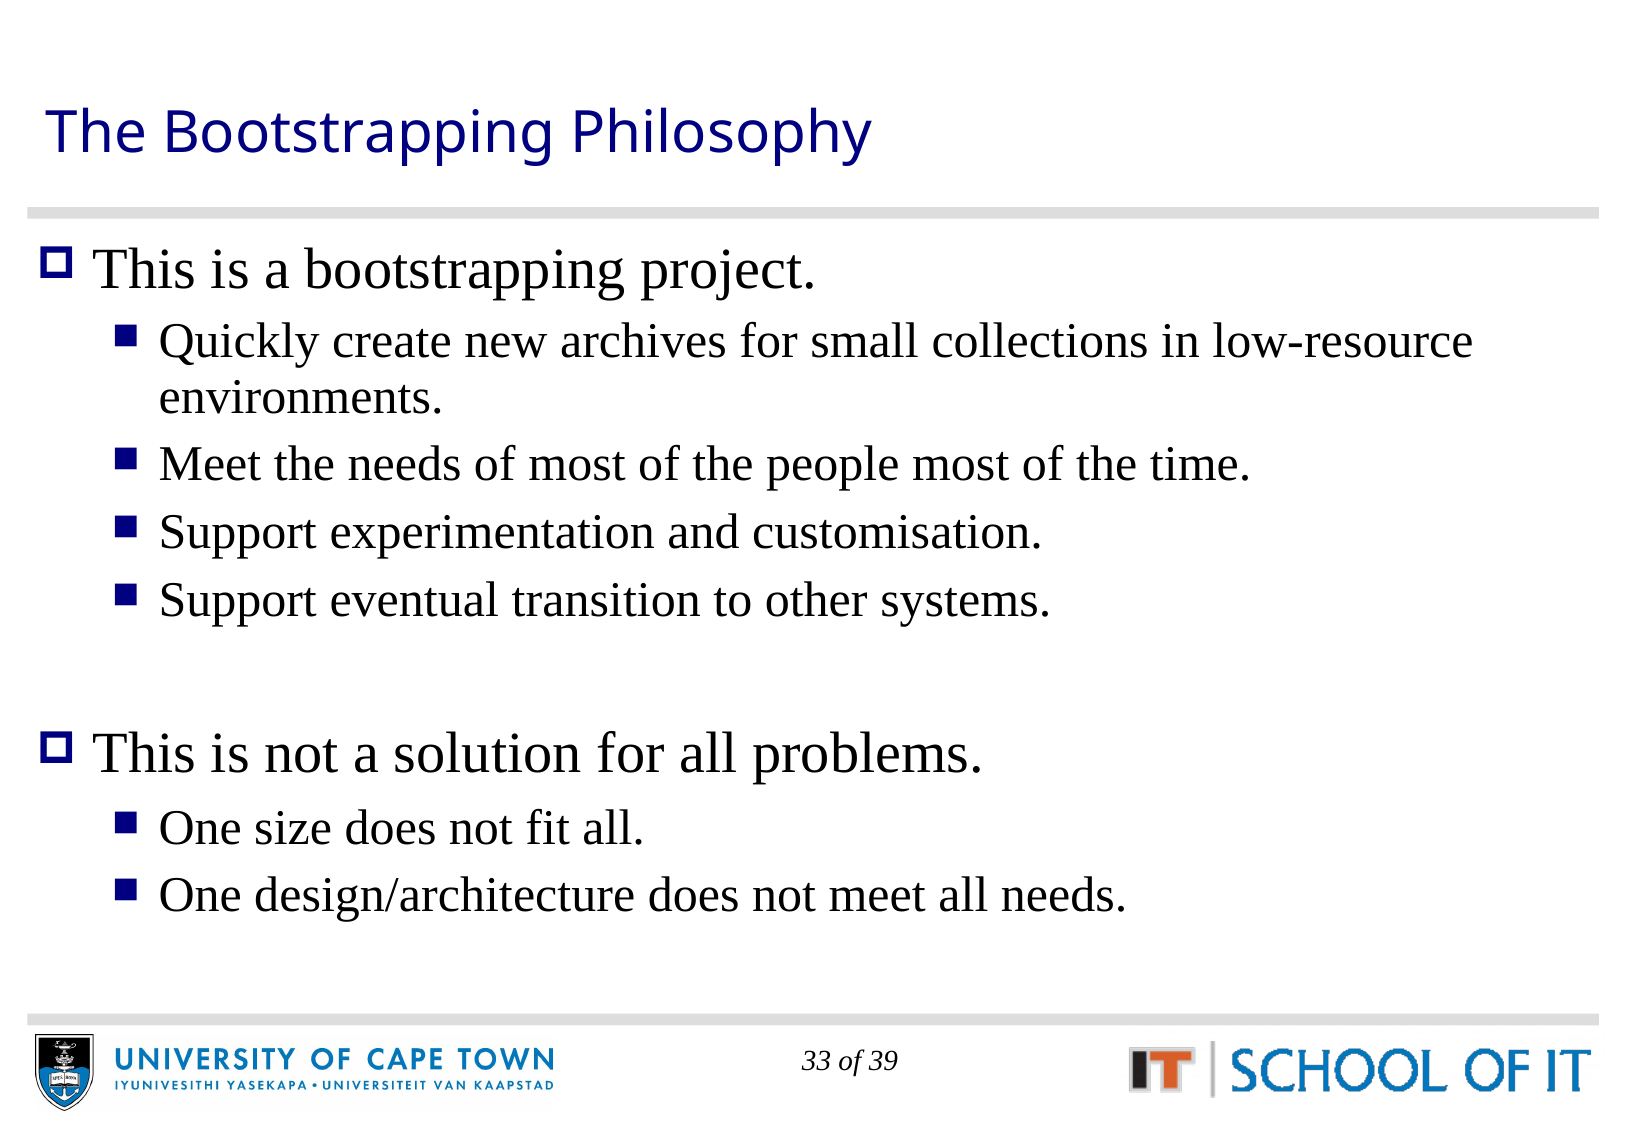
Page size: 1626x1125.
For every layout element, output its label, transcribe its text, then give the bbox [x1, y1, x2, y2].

list This is a bootstrapping project. Quickly create new archives for small collections in low-resource environments. Meet the needs of most of the people most of the time. Support experimentation and customisation. Support eventual transition to other systems. This is not a solution for all problems. One size does not fit all. One design/architecture does not meet all needs. [36, 236, 1579, 998]
picture [35, 1034, 553, 1111]
title The Bootstrapping Philosophy [45, 66, 1583, 194]
picture [1118, 1030, 1606, 1109]
